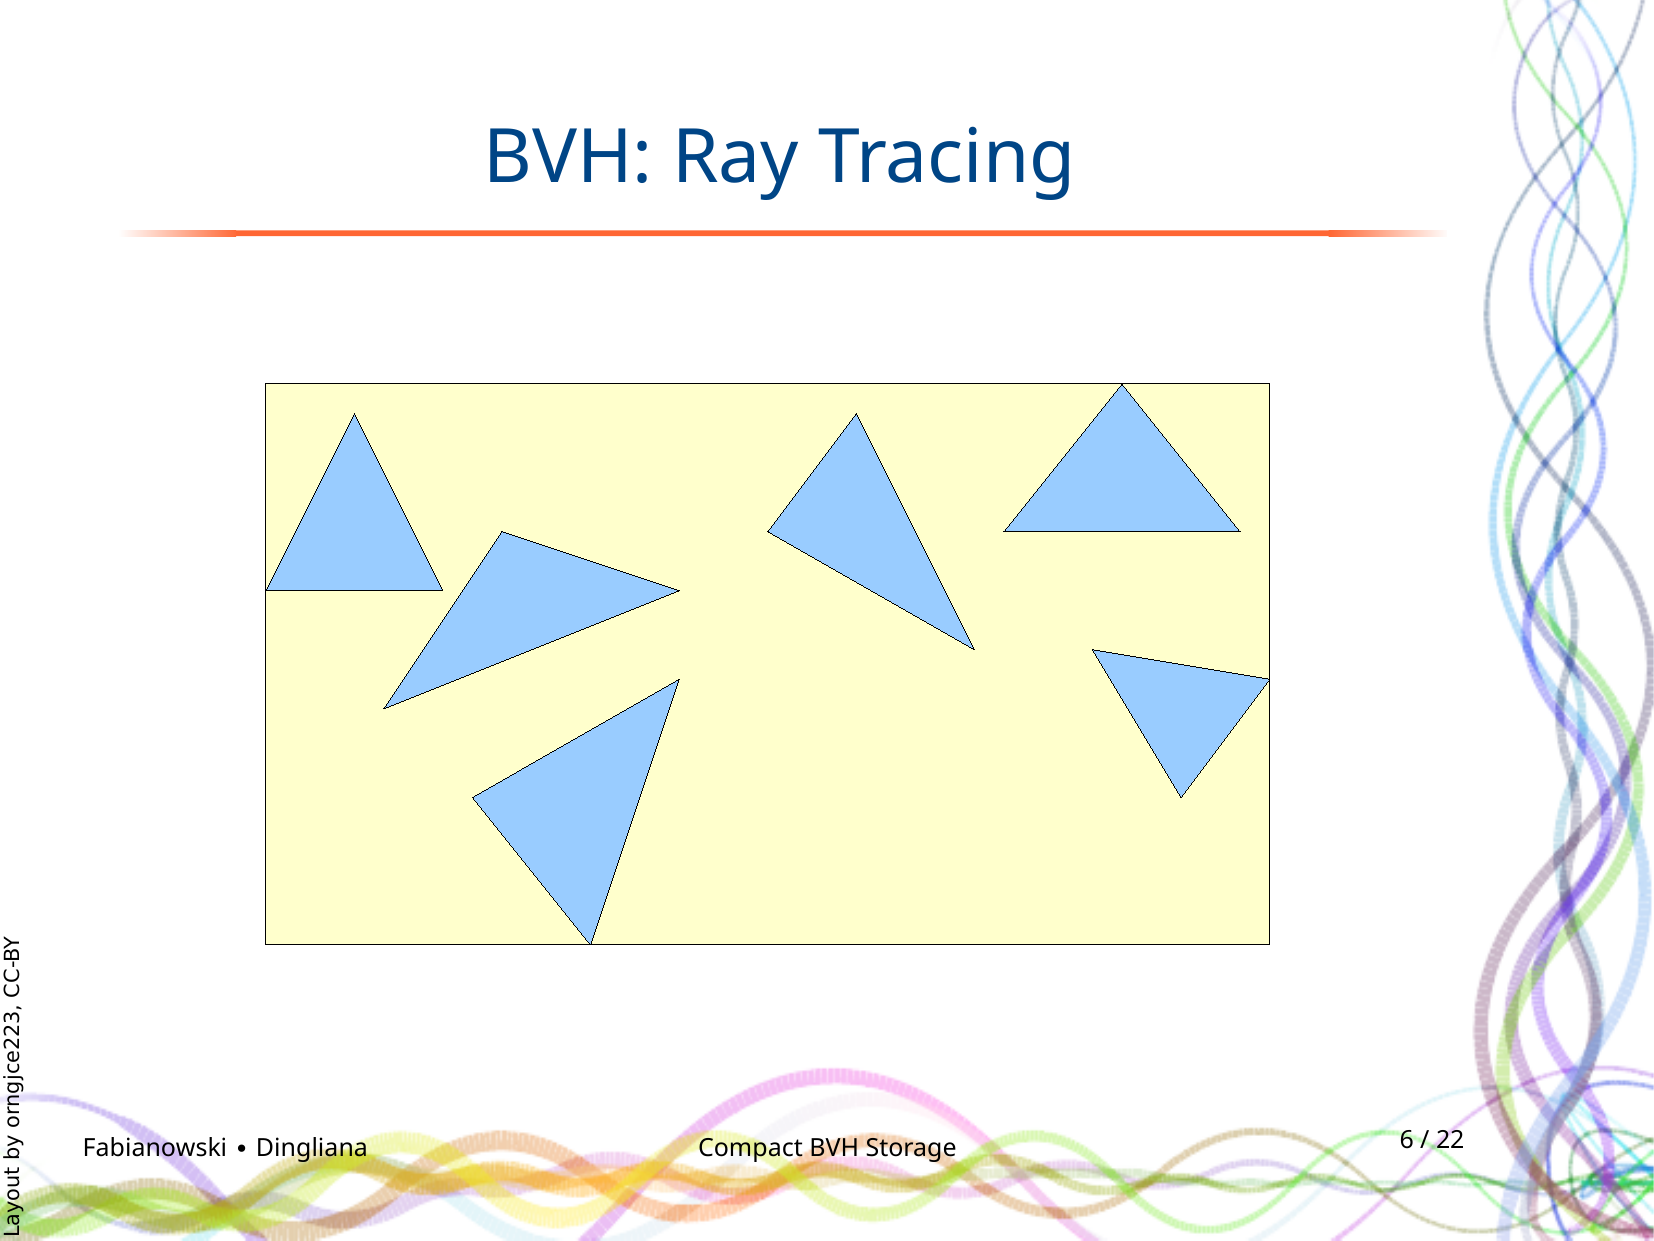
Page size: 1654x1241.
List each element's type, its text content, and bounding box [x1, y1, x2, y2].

text_box 6 / 22 [1346, 1122, 1477, 1153]
text_box [265, 383, 1270, 945]
title BVH: Ray Tracing [82, 56, 1477, 250]
picture [0, 0, 1654, 1241]
